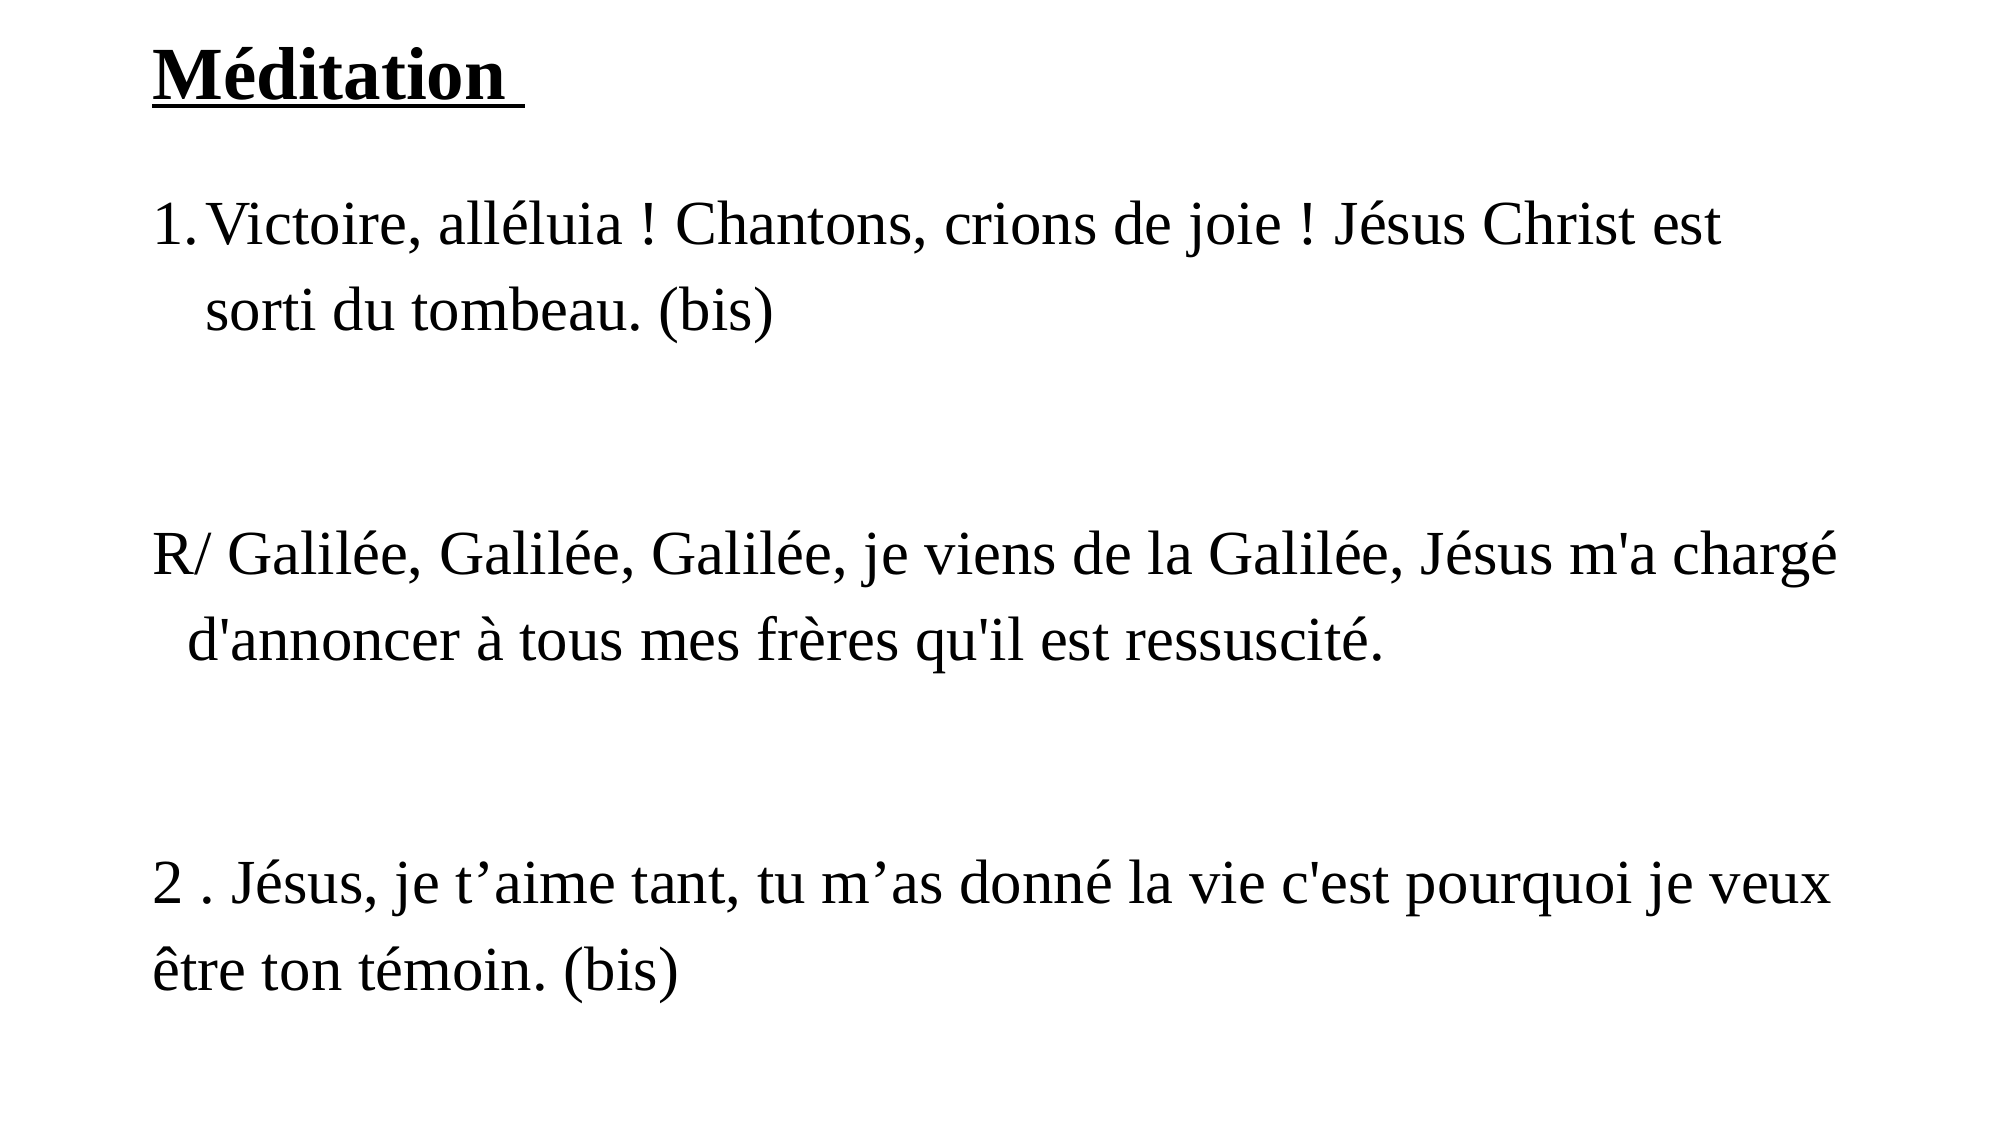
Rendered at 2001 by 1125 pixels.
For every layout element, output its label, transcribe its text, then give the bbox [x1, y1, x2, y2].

title Méditation [137, 59, 1863, 162]
list Victoire, alléluia ! Chantons, crions de joie ! Jésus Christ est sorti du tombeau. (bis) R/ Galilée, Galilée, Galilée, je viens de la Galilée, Jésus m'a chargé d'annoncer à tous mes frères qu'il est ressuscité. 2 . Jésus, je t’aime tant, tu m’as donné la vie c'est pourquoi je veux être ton témoin. (bis) [137, 162, 1863, 1019]
